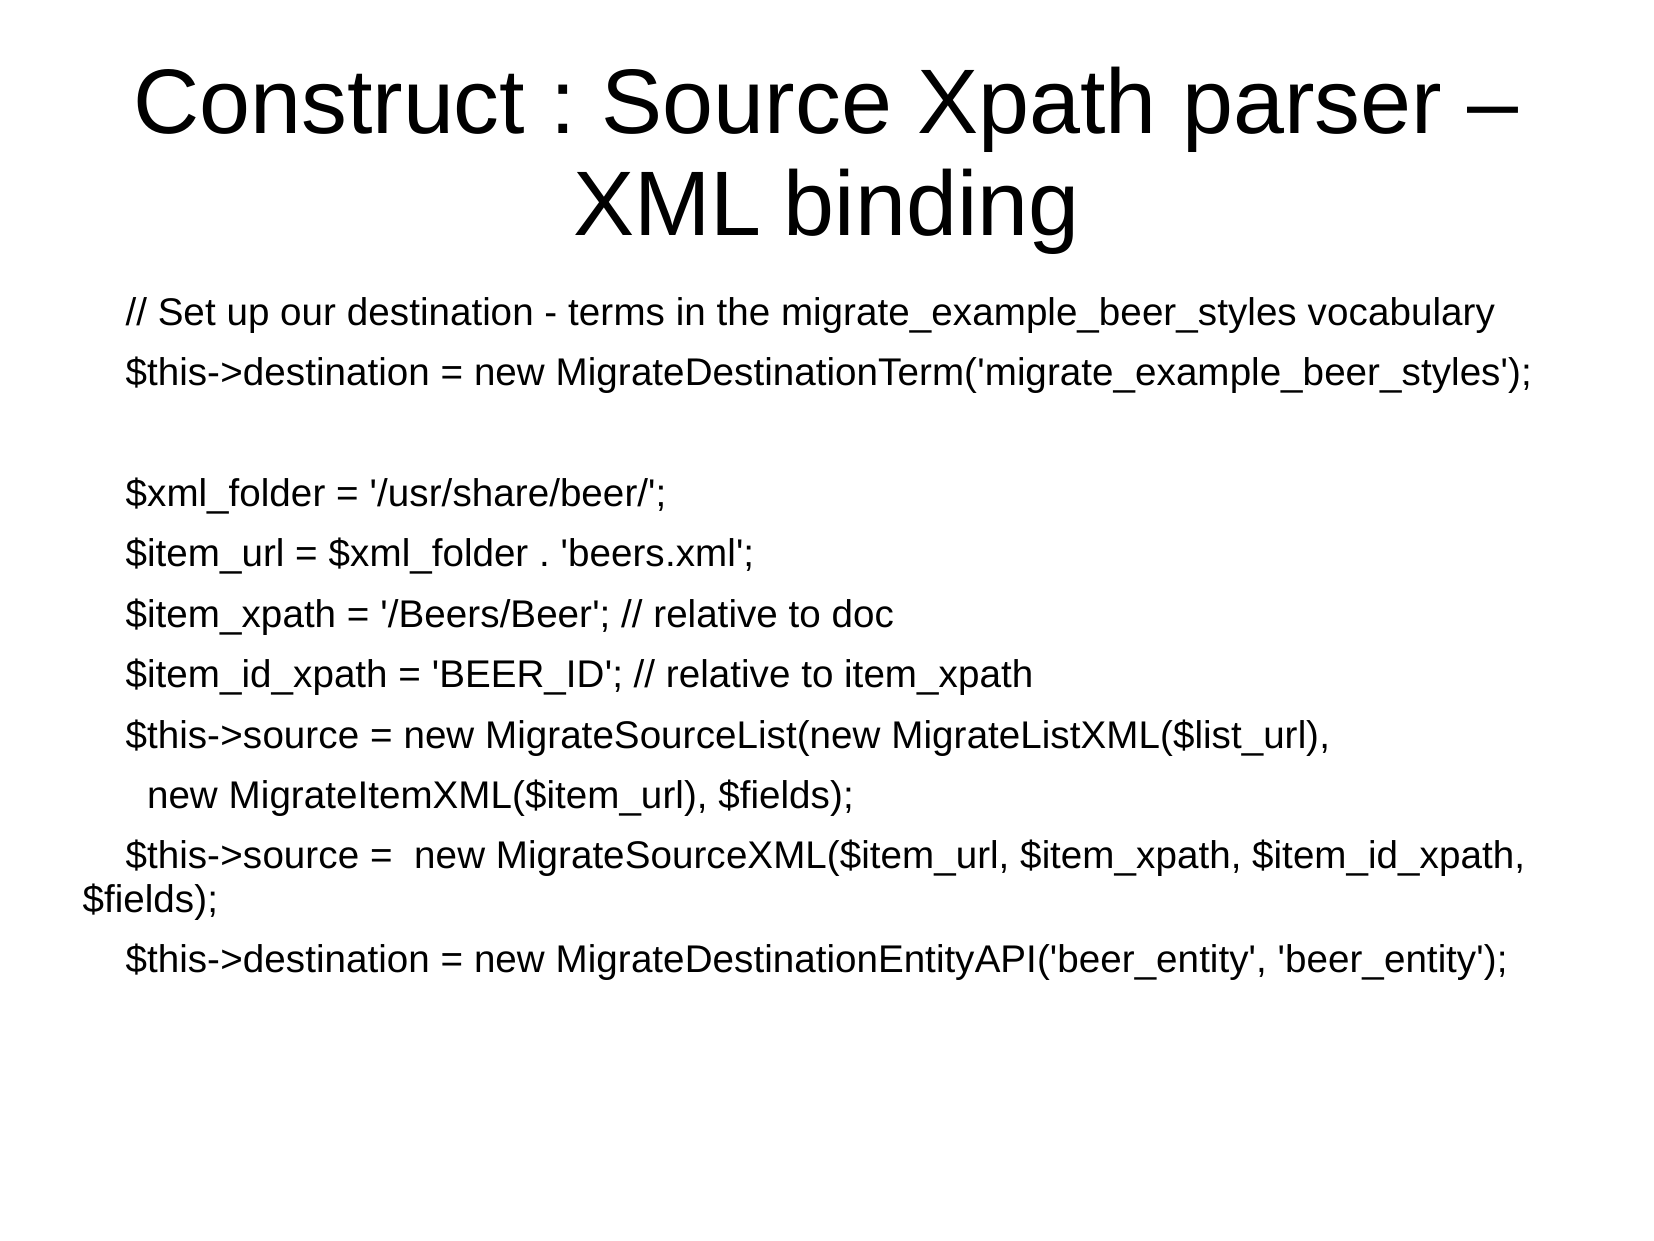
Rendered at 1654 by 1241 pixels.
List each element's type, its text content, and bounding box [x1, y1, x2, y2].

title Construct : Source Xpath parser – XML binding [82, 49, 1571, 257]
list // Set up our destination - terms in the migrate_example_beer_styles vocabulary $this->destination = new MigrateDestinationTerm('migrate_example_beer_styles'); $xml_folder = '/usr/share/beer/'; $item_url = $xml_folder . 'beers.xml'; $item_xpath = '/Beers/Beer'; // relative to doc $item_id_xpath = 'BEER_ID'; // relative to item_xpath $this->source = new MigrateSourceList(new MigrateListXML($list_url), new MigrateItemXML($item_url), $fields); $this->source = new MigrateSourceXML($item_url, $item_xpath, $item_id_xpath, $fields); $this->destination = new MigrateDestinationEntityAPI('beer_entity', 'beer_entity'); [82, 290, 1538, 1010]
